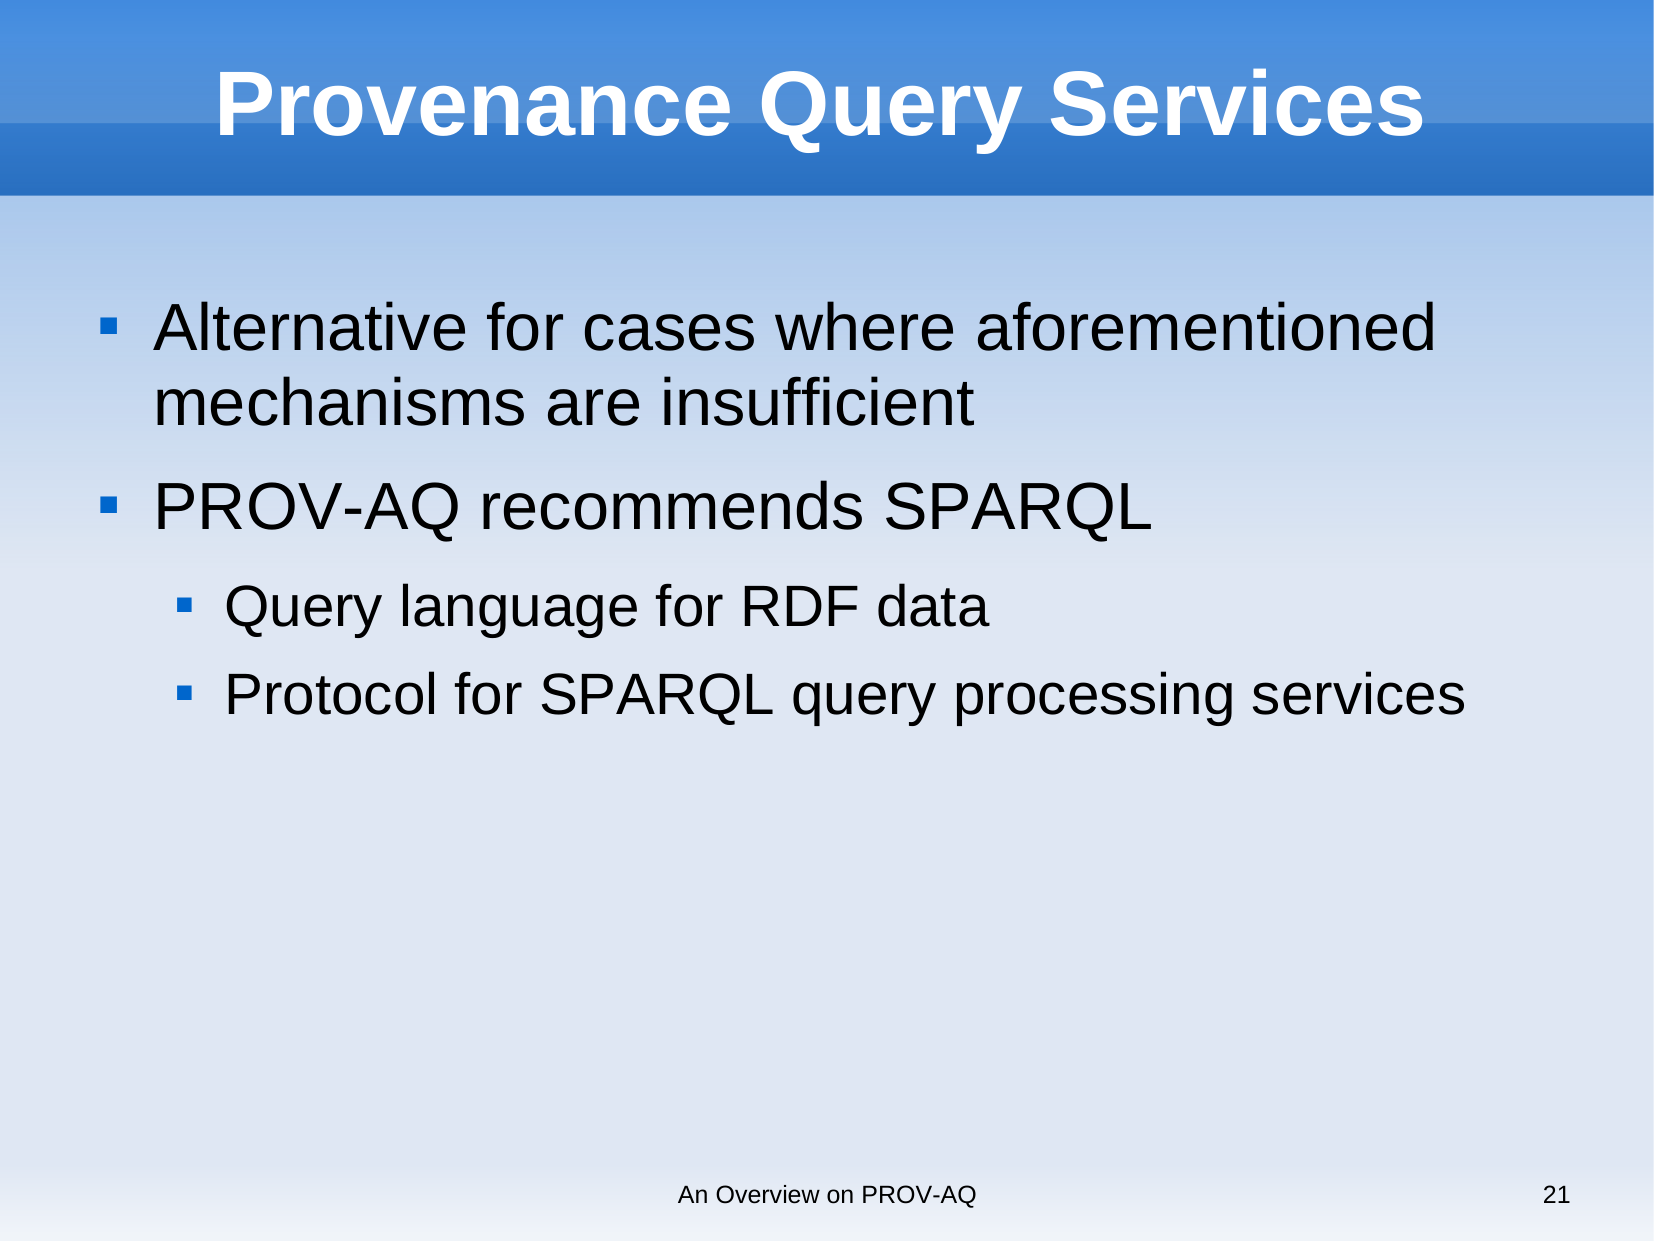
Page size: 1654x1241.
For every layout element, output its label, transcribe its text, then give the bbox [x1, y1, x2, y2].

list Alternative for cases where aforementioned mechanisms are insufficient PROV-AQ recommends SPARQL Query language for RDF data Protocol for SPARQL query processing services [82, 290, 1571, 1109]
picture [0, 0, 1654, 1241]
title Provenance Query Services [76, 0, 1565, 208]
